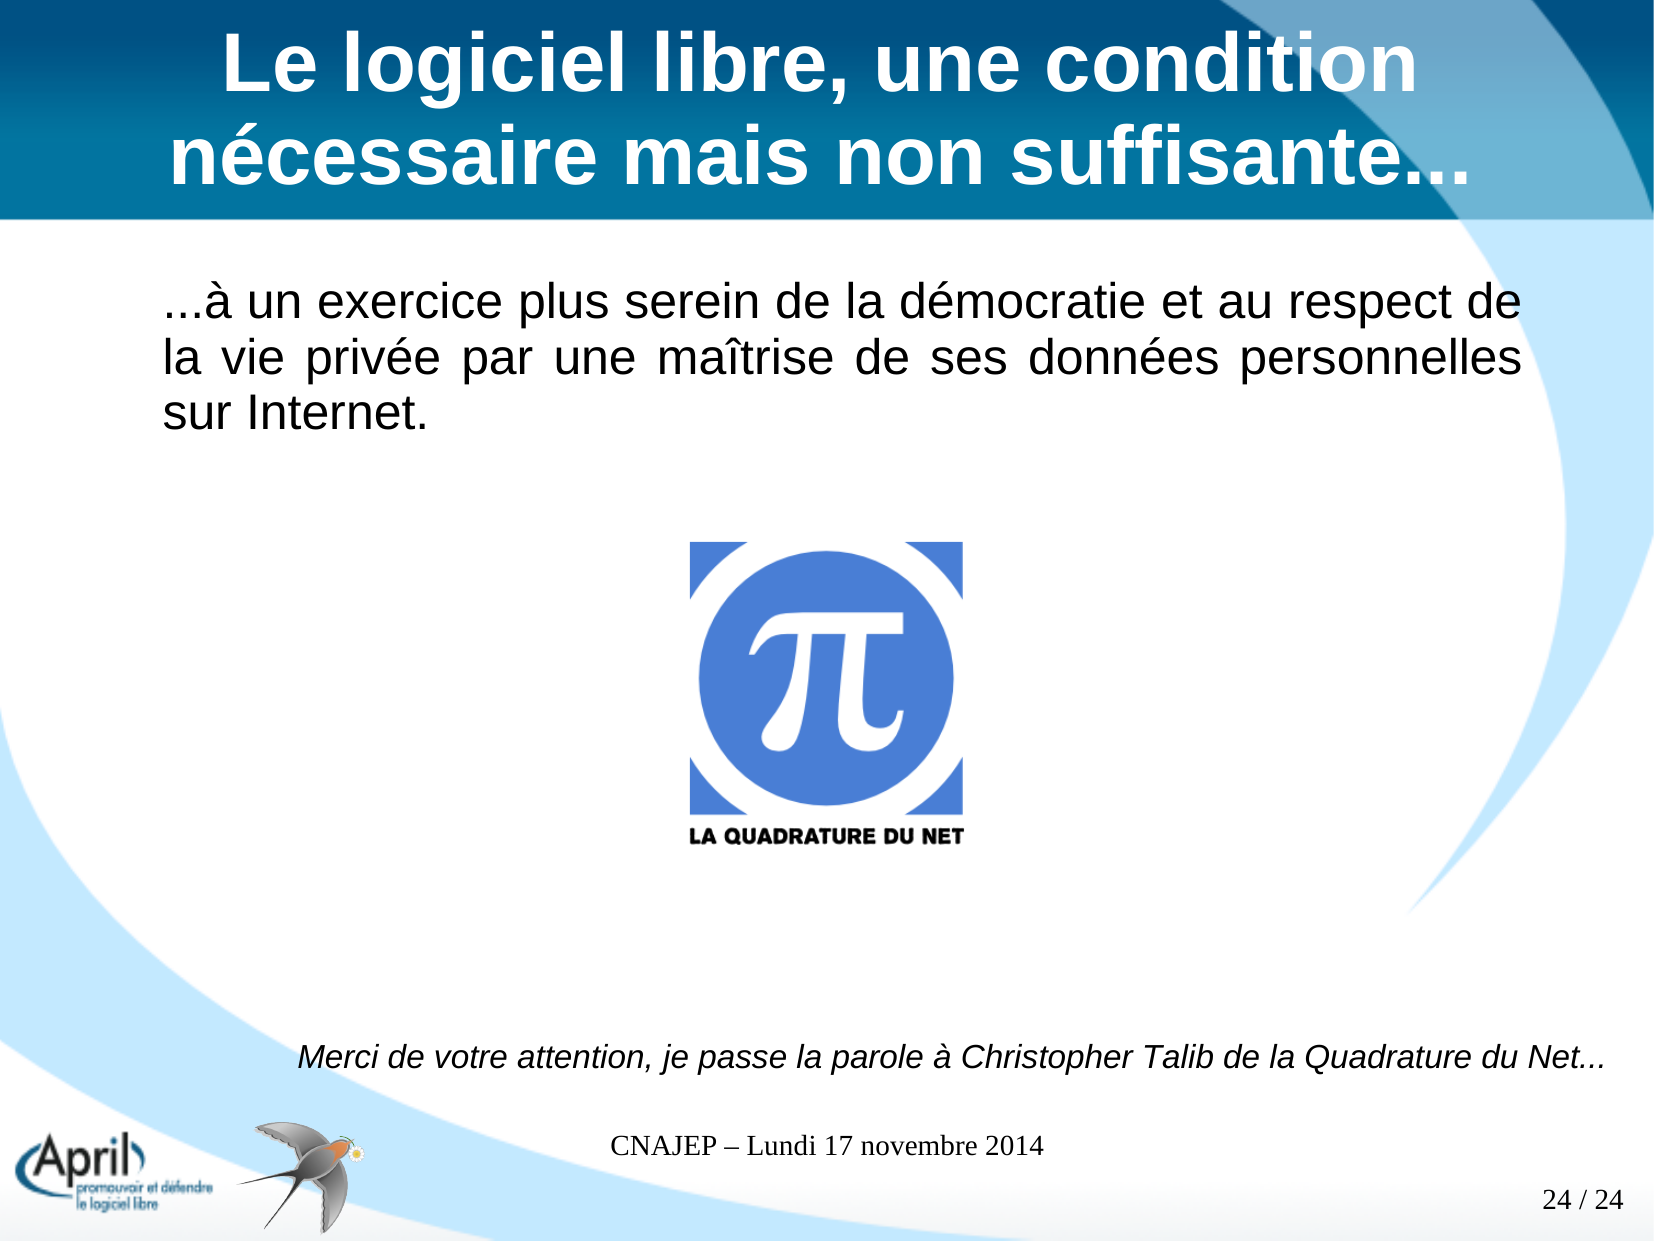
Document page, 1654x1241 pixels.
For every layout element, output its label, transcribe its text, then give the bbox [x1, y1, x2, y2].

picture [0, 0, 1654, 1241]
title Le logiciel libre, une condition nécessaire mais non suffisante... [76, 5, 1565, 213]
text_box Merci de votre attention, je passe la parole à Christopher Talib de la Quadrature du Net... [111, 1031, 1625, 1093]
text_box ...à un exercice plus serein de la démocratie et au respect de la vie privée par une maîtrise de ses données personnelles sur Internet. [147, 265, 1538, 448]
